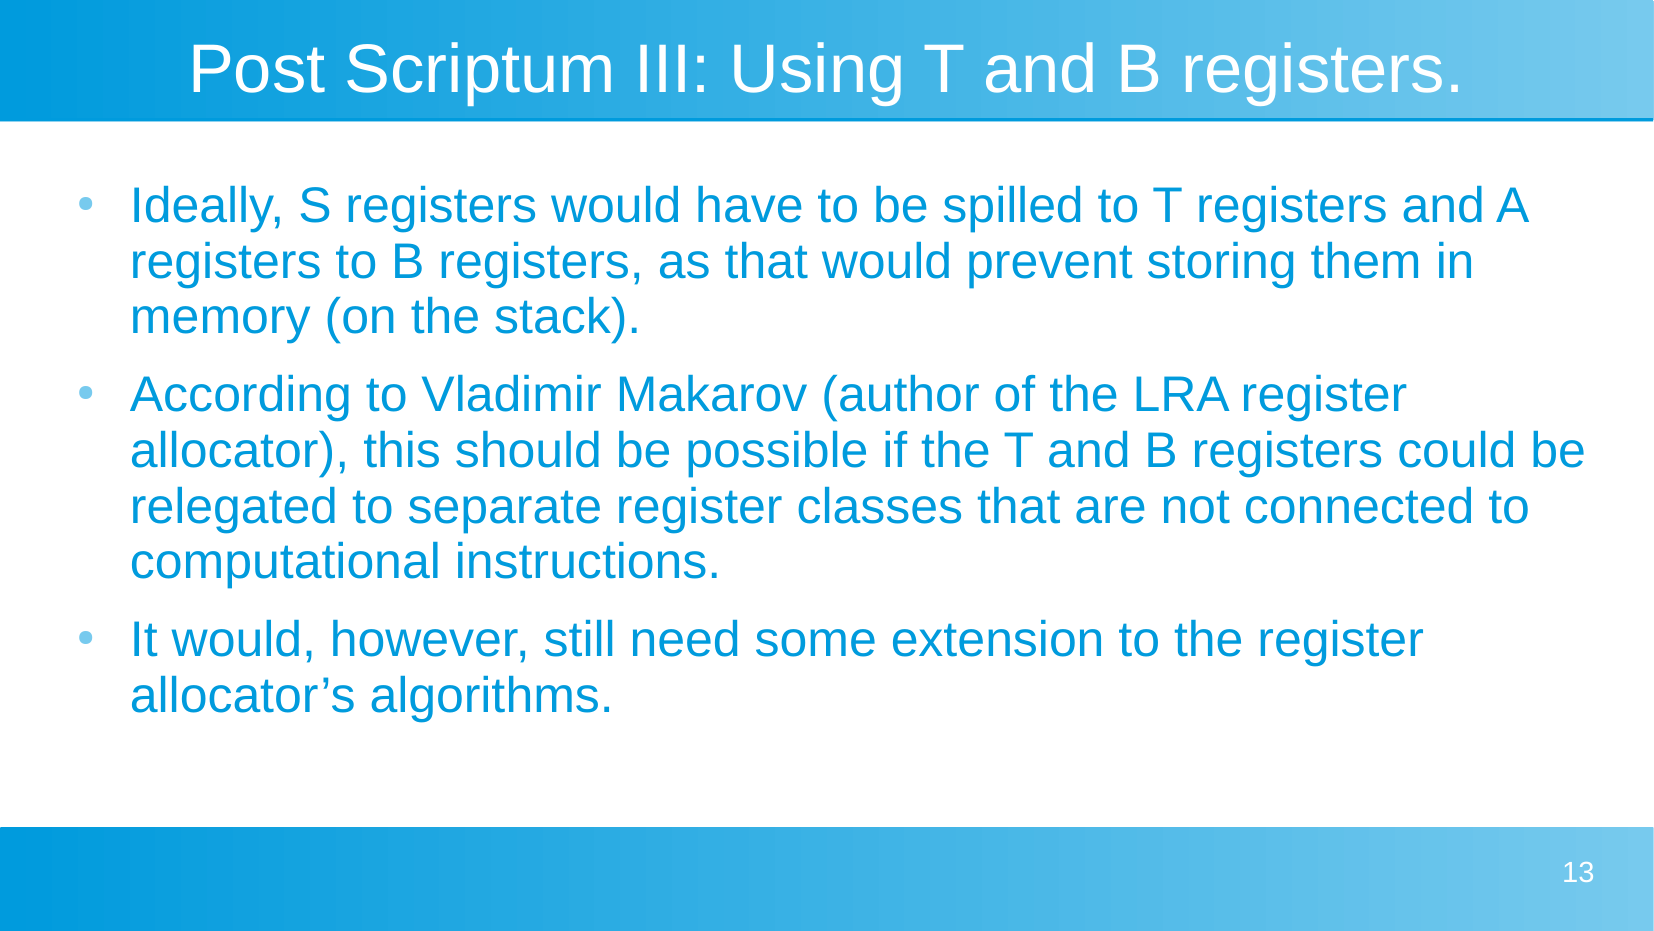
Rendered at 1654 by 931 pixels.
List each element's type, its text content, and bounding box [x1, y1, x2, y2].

list Ideally, S registers would have to be spilled to T registers and A registers to B registers, as that would prevent storing them in memory (on the stack). According to Vladimir Makarov (author of the LRA register allocator), this should be possible if the T and B registers could be relegated to separate register classes that are not connected to computational instructions. It would, however, still need some extension to the register allocator’s algorithms. [59, 177, 1595, 768]
title Post Scriptum III: Using T and B registers. [59, 29, 1595, 108]
